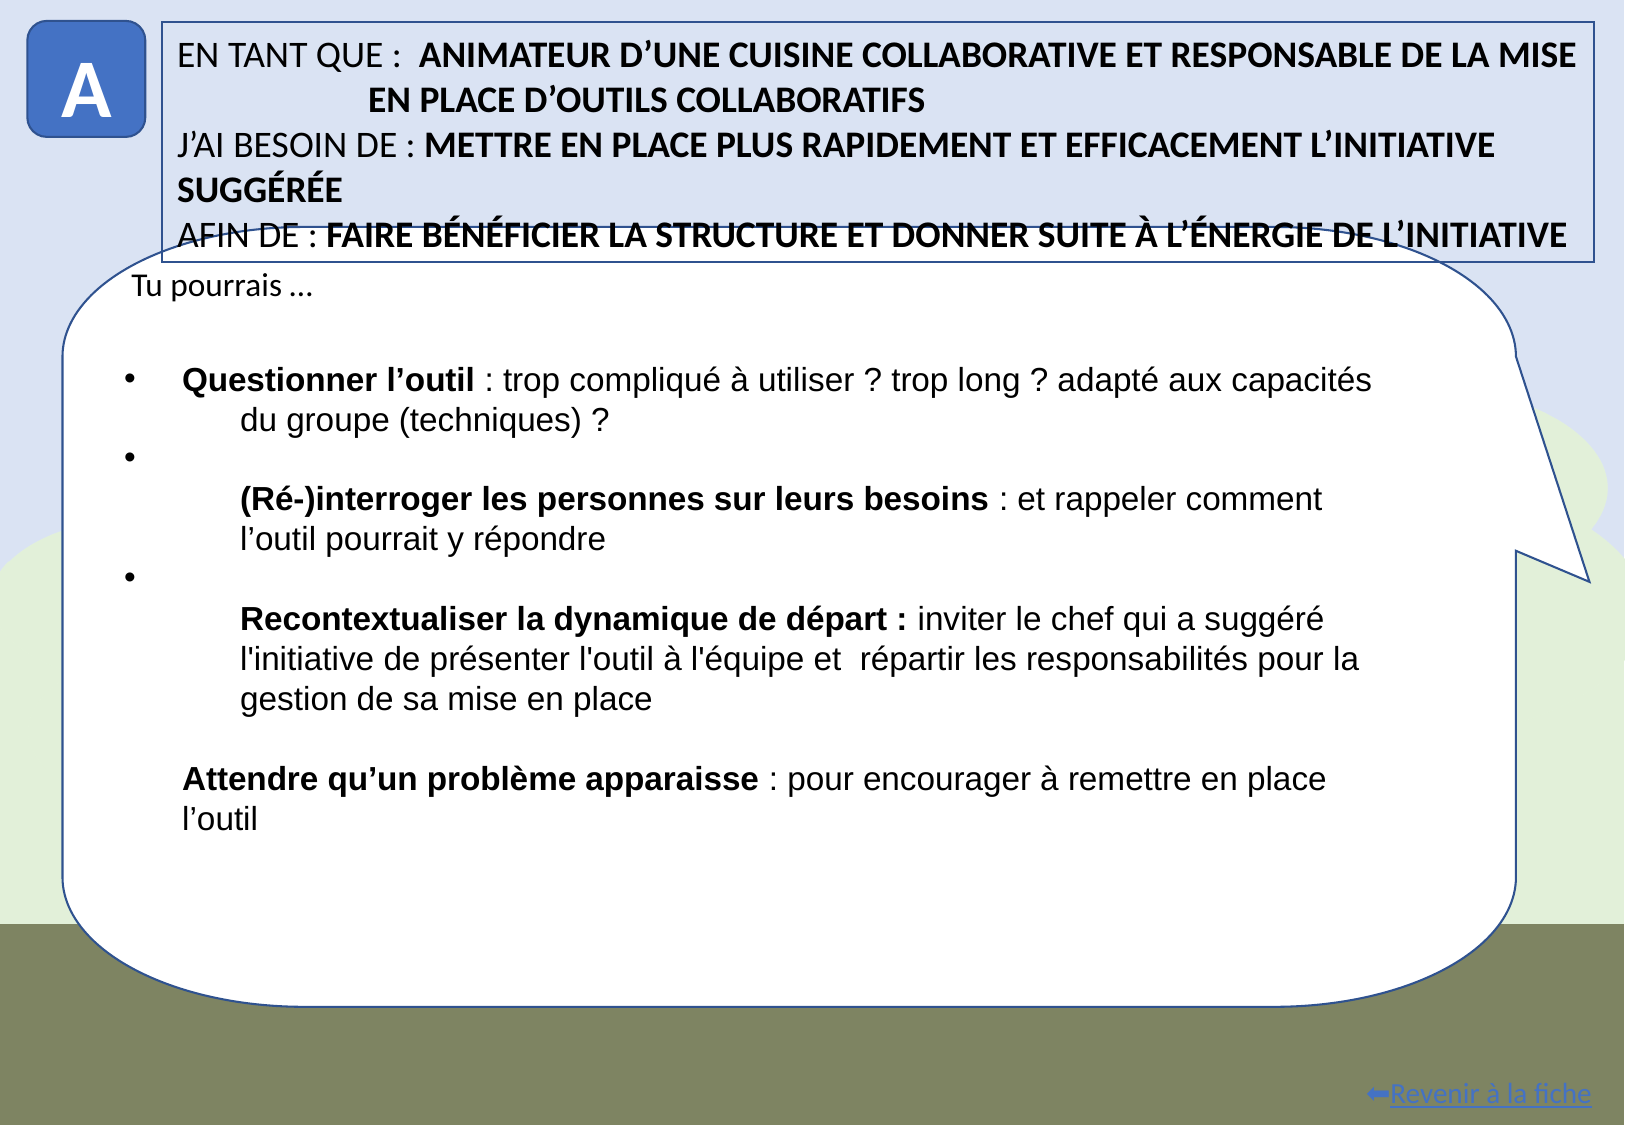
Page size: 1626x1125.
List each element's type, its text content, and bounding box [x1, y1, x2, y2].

text_box Tu pourrais … [62, 252, 1590, 1007]
text_box Questionner l’outil : trop compliqué à utiliser ? trop long ? adapté aux capacités du groupe (techniques) ? (Ré-)interroger les personnes sur leurs besoins : et rappeler comment l’outil pourrait y répondre Recontextualiser la dynamique de départ : inviter le chef qui a suggéré l'initiative de présenter l'outil à l'équipe et répartir les responsabilités pour la gestion de sa mise en place Attendre qu’un problème apparaisse : pour encourager à remettre en place l’outil [109, 350, 1401, 851]
picture [0, 0, 1625, 1125]
text_box A [27, 20, 146, 137]
text_box ⬅Revenir à la fiche [1336, 1067, 1622, 1118]
text_box En tant que : Animateur d’une Cuisine collaborative et responsable de la mise en place d’outils collaboratifs J’ai besoin de : Mettre en place plus rapidement et efficacement l’initiative suggérée Afin de : Faire bénéficier la structure et donner suite à l’énergie de l’initiative [161, 22, 1594, 263]
